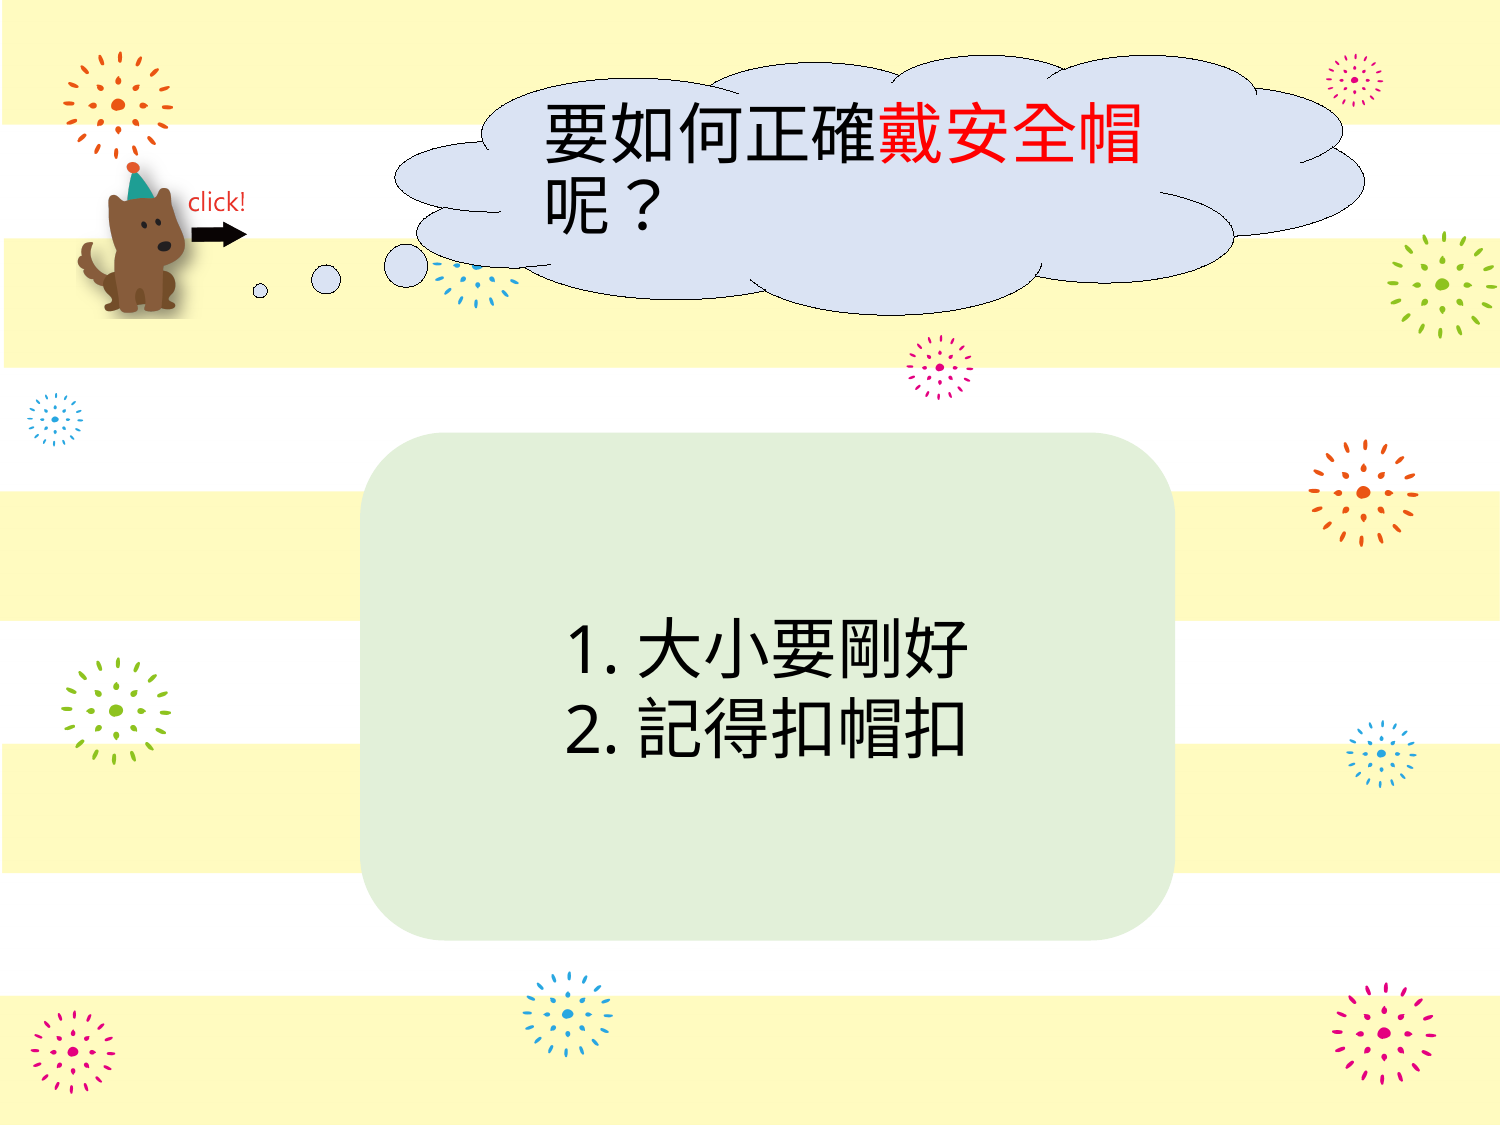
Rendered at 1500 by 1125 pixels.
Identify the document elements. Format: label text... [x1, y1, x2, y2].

text_box 1.大小要剛好 2.記得扣帽扣 [360, 432, 1176, 941]
text_box 要如何正確戴安全帽呢？ [311, 264, 341, 294]
picture [0, 0, 1500, 1125]
text_box 要如何正確戴安全帽呢？ [384, 244, 428, 288]
text_box 要如何正確戴安全帽呢？ [394, 55, 1365, 316]
